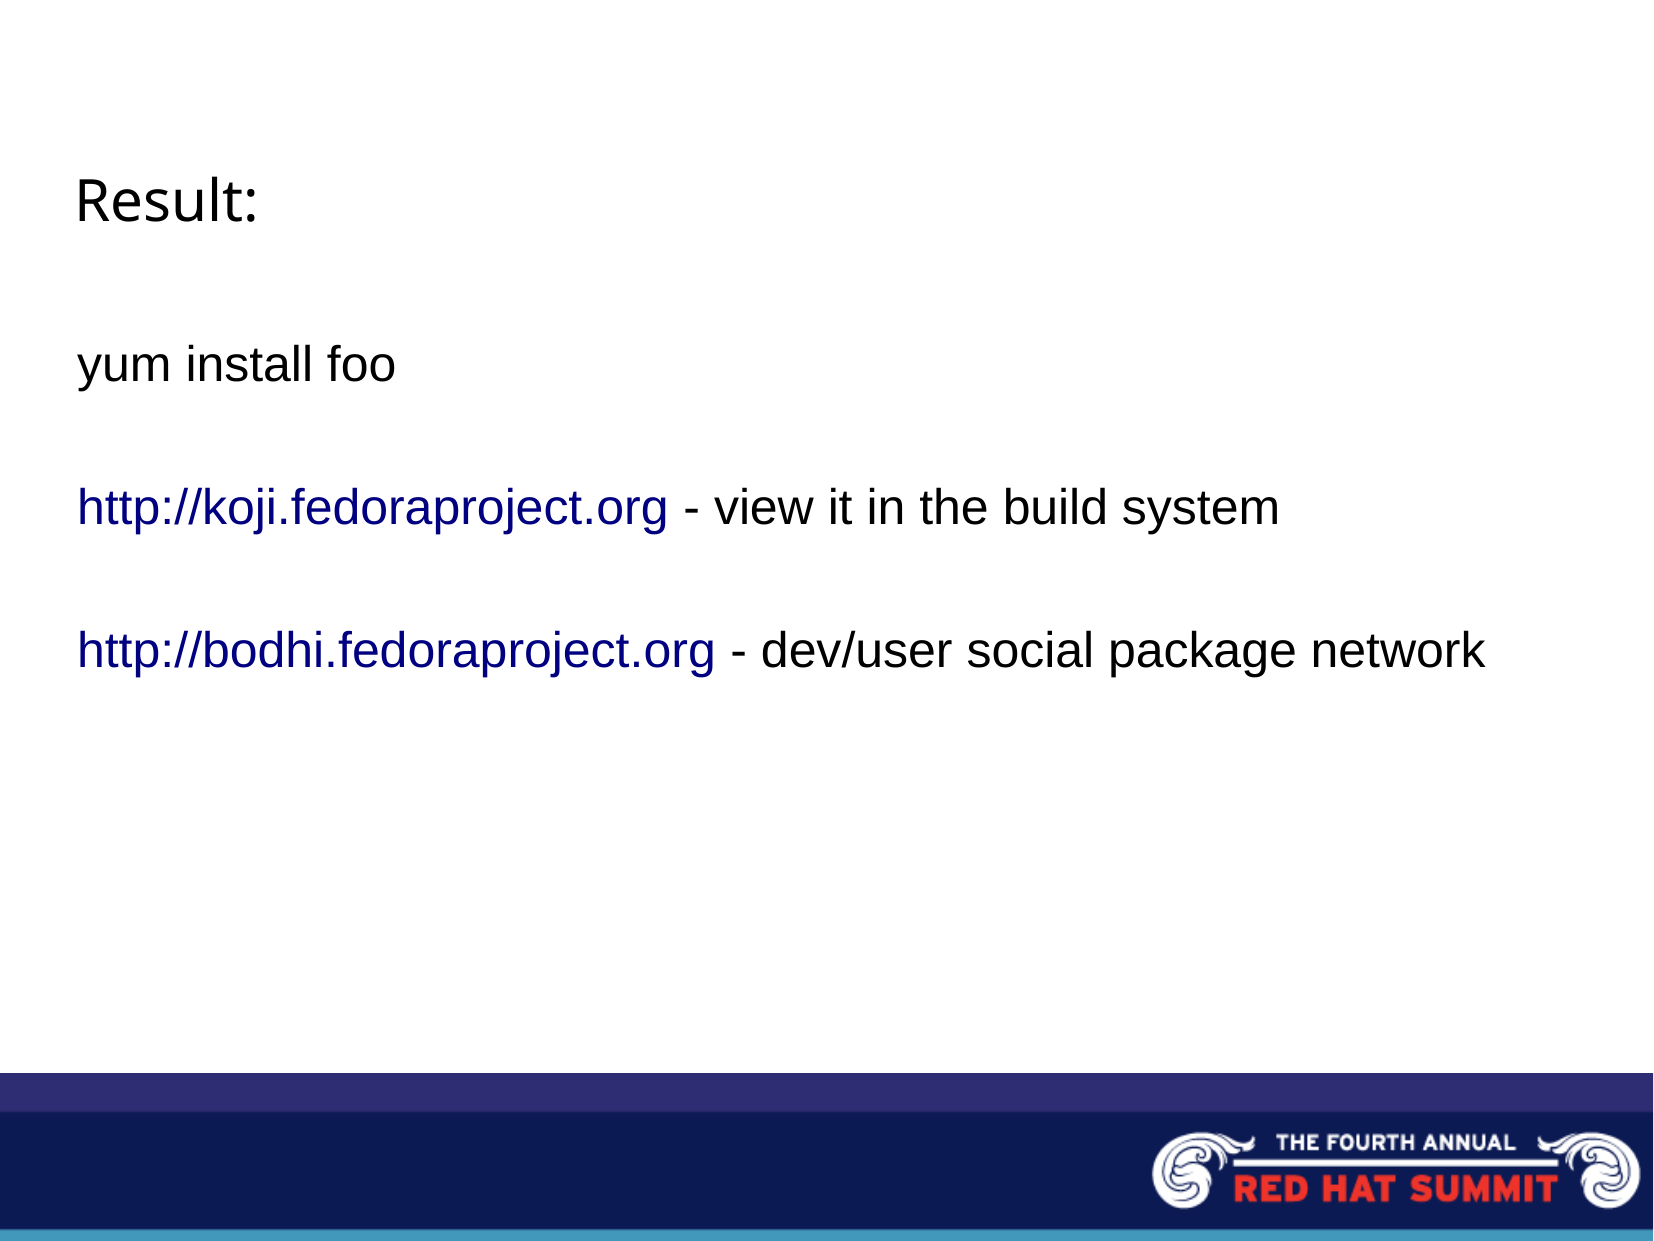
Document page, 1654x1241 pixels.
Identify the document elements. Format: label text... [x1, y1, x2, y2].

picture [0, 1073, 1654, 1241]
list yum install foo http://koji.fedoraproject.org - view it in the build system http://bodhi.fedoraproject.org - dev/user social package network [77, 264, 1500, 1174]
title Result: [74, 140, 1506, 259]
